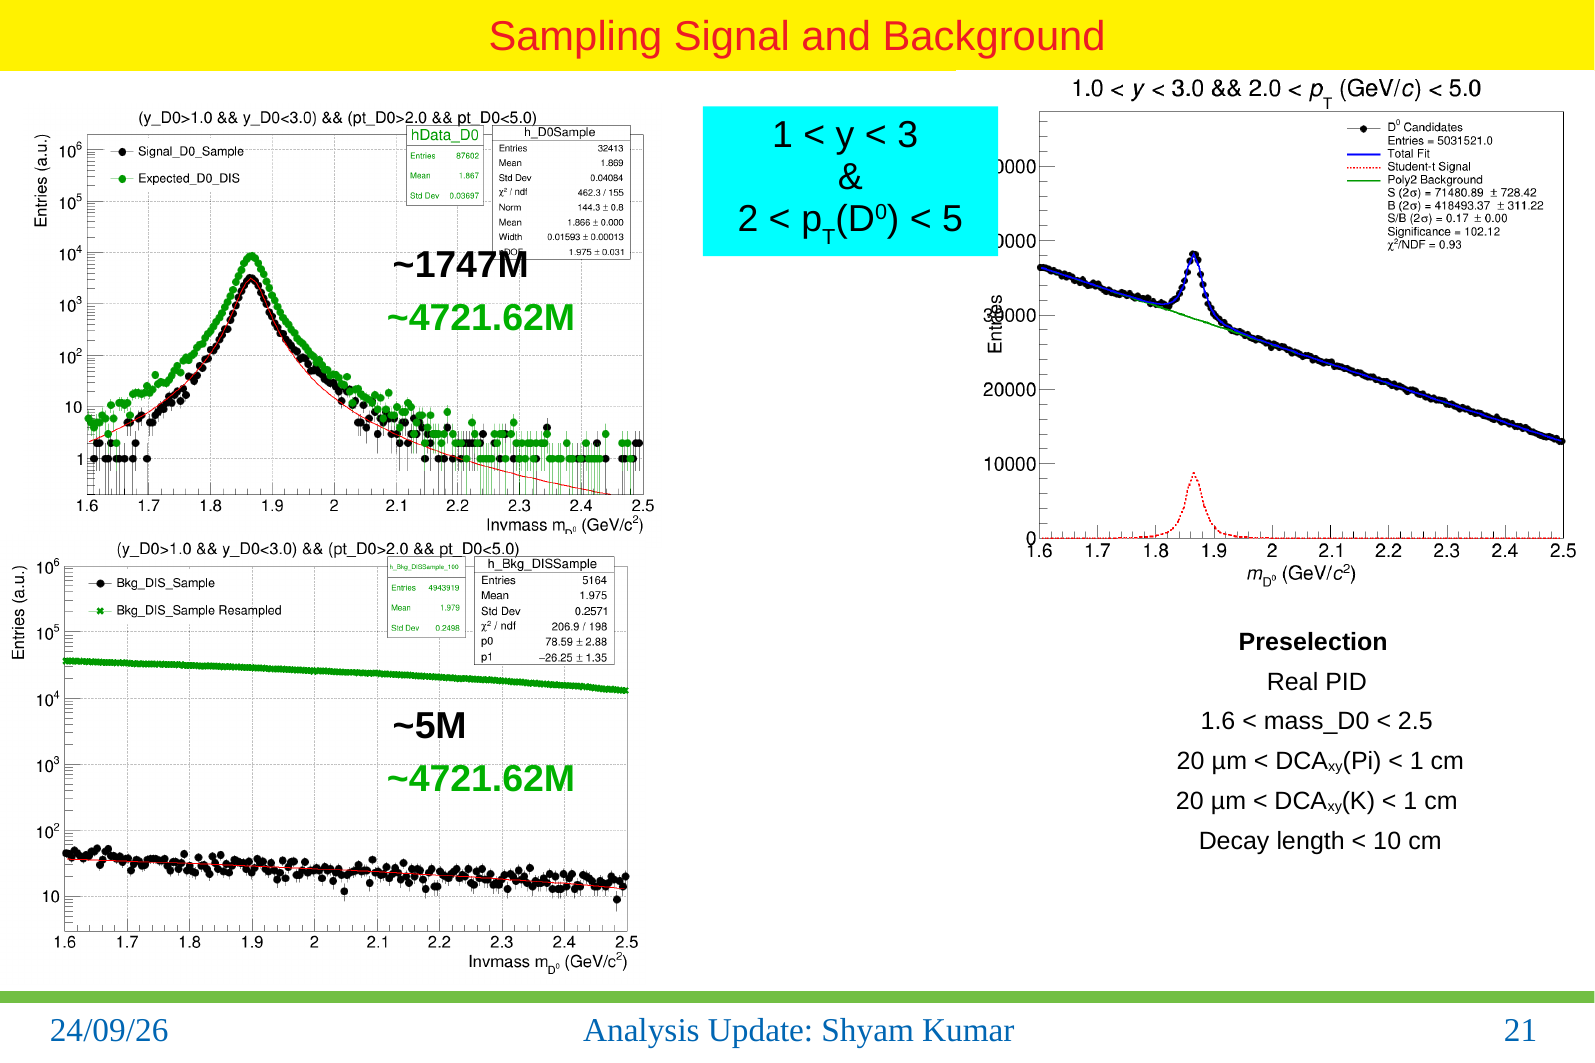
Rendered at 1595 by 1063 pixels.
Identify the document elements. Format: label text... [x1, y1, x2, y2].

text_box ~5M [377, 696, 662, 754]
text_box Preselection Real PID 1.6 < mass_D0 < 2.5 20 µm < DCAxy(Pi) < 1 cm 20 µm < DCAxy(K) < 1 cm Decay length < 10 cm [1122, 620, 1512, 951]
picture [956, 70, 1595, 590]
text_box ~1747M [377, 236, 662, 294]
text_box 1 < y < 3 & 2 < pT(D0) < 5 [702, 106, 999, 257]
text_box ~4721.62M [372, 289, 656, 347]
title Sampling Signal and Background [0, 0, 1595, 71]
text_box ~4721.62M [372, 750, 656, 807]
picture [0, 103, 662, 985]
